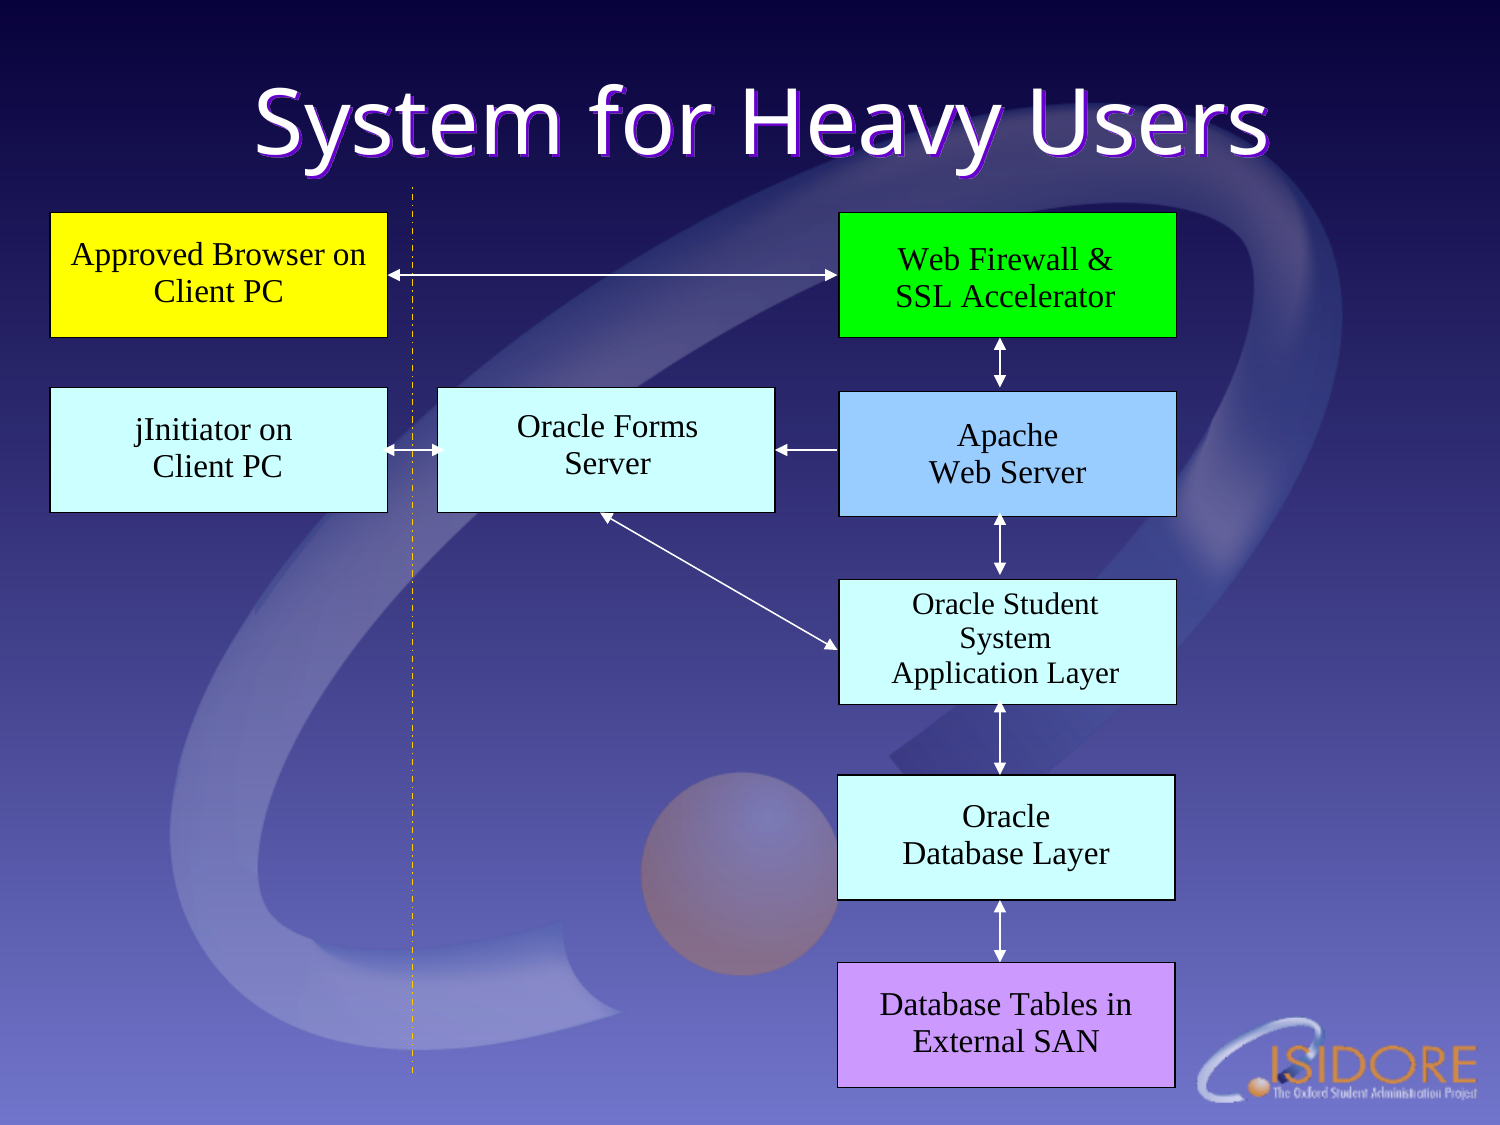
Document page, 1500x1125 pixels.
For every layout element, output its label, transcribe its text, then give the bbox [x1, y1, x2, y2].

text_box [838, 391, 1177, 517]
text_box [837, 962, 1175, 1088]
text_box Database Tables in External SAN [849, 978, 1163, 1068]
text_box Oracle Student System Application Layer [849, 578, 1162, 698]
text_box [838, 212, 1177, 338]
text_box [49, 387, 388, 513]
text_box jInitiator on Client PC [55, 403, 381, 493]
text_box [49, 212, 388, 228]
text_box [437, 387, 775, 513]
text_box [838, 579, 1177, 705]
text_box [837, 774, 1175, 900]
text_box [49, 318, 388, 338]
text_box Apache Web Server [863, 409, 1152, 499]
text_box Web Firewall & SSL Accelerator [849, 232, 1162, 323]
text_box Approved Browser on Client PC [49, 228, 388, 318]
text_box Oracle Database Layer [849, 789, 1163, 880]
picture [0, 0, 1500, 1125]
text_box Oracle Forms Server [457, 399, 758, 490]
